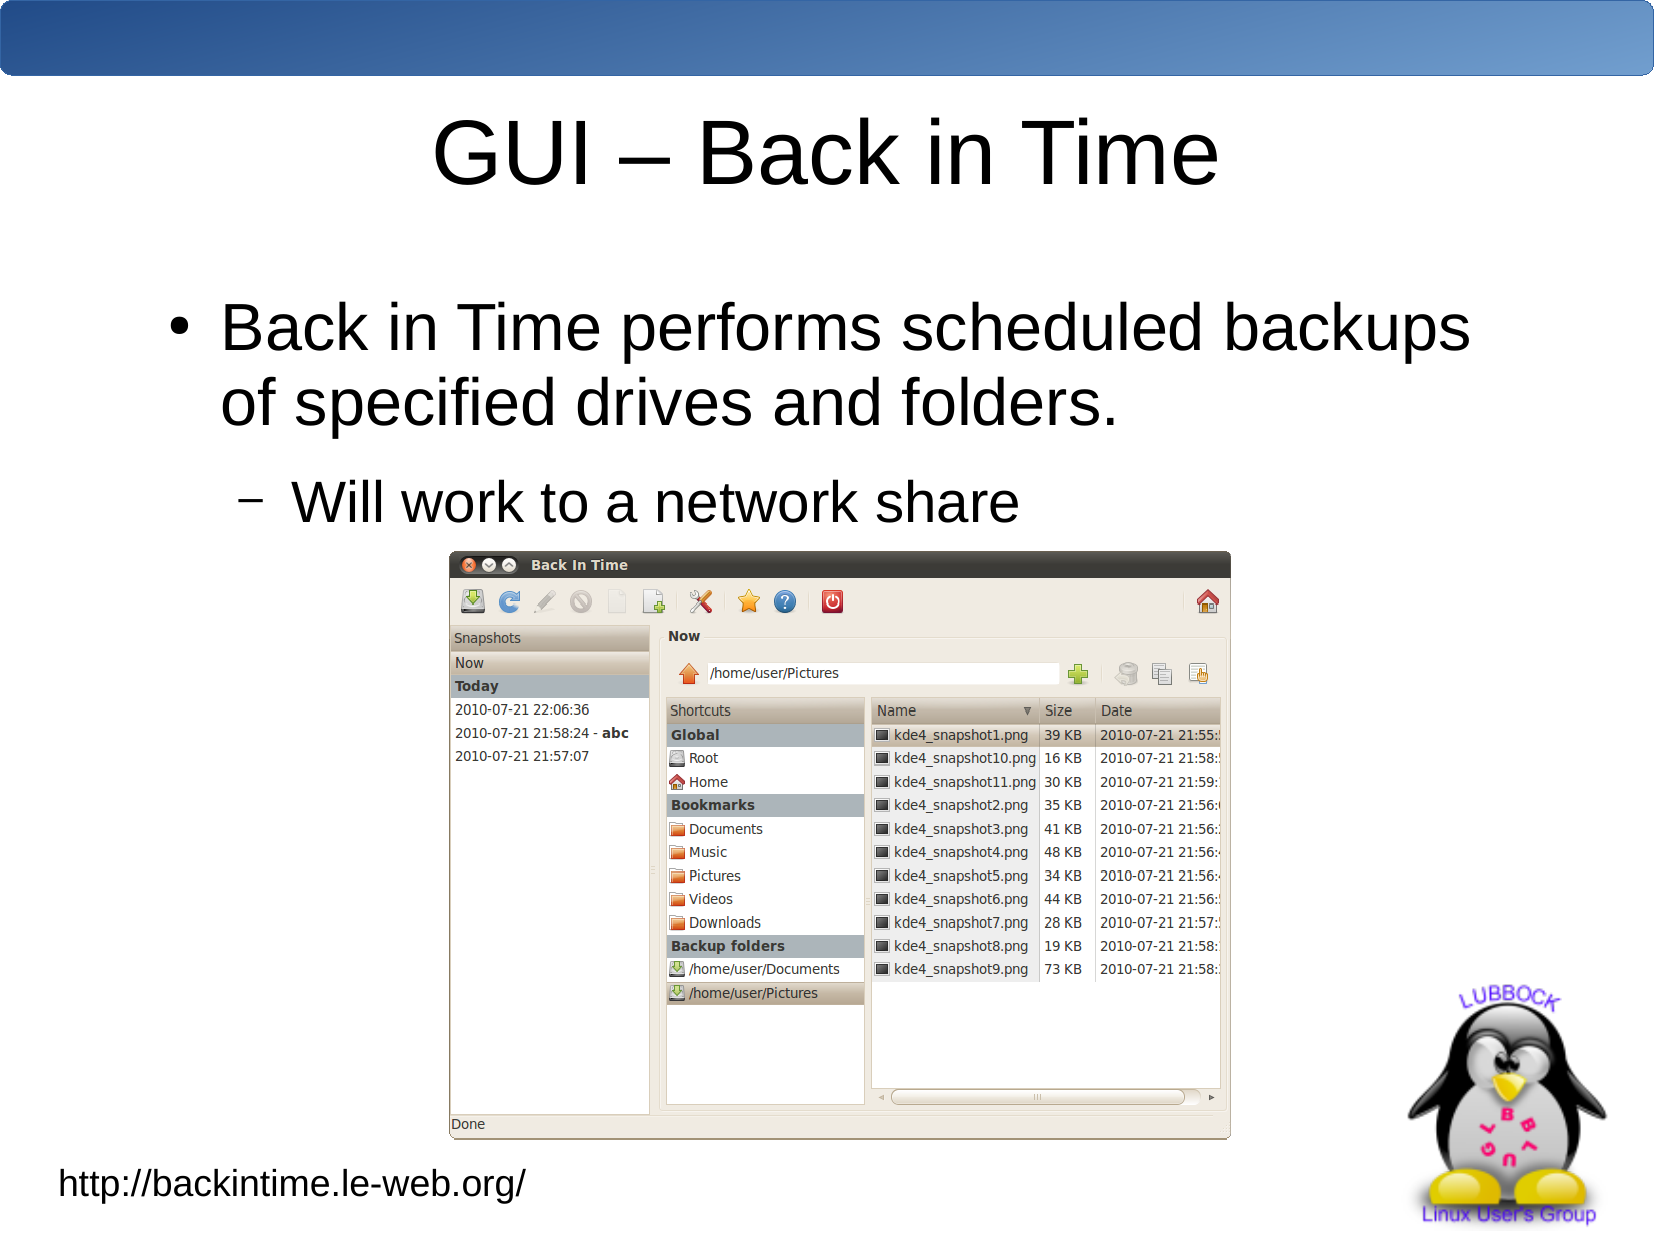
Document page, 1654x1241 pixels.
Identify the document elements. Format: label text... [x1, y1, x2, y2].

picture [449, 551, 1231, 1141]
text_box http://backintime.le-web.org/ [43, 1155, 601, 1212]
picture [1380, 974, 1636, 1231]
text_box [0, 0, 1654, 76]
title GUI – Back in Time [82, 76, 1571, 257]
list Back in Time performs scheduled backups of specified drives and folders. Will work to a network share [150, 290, 1501, 1010]
